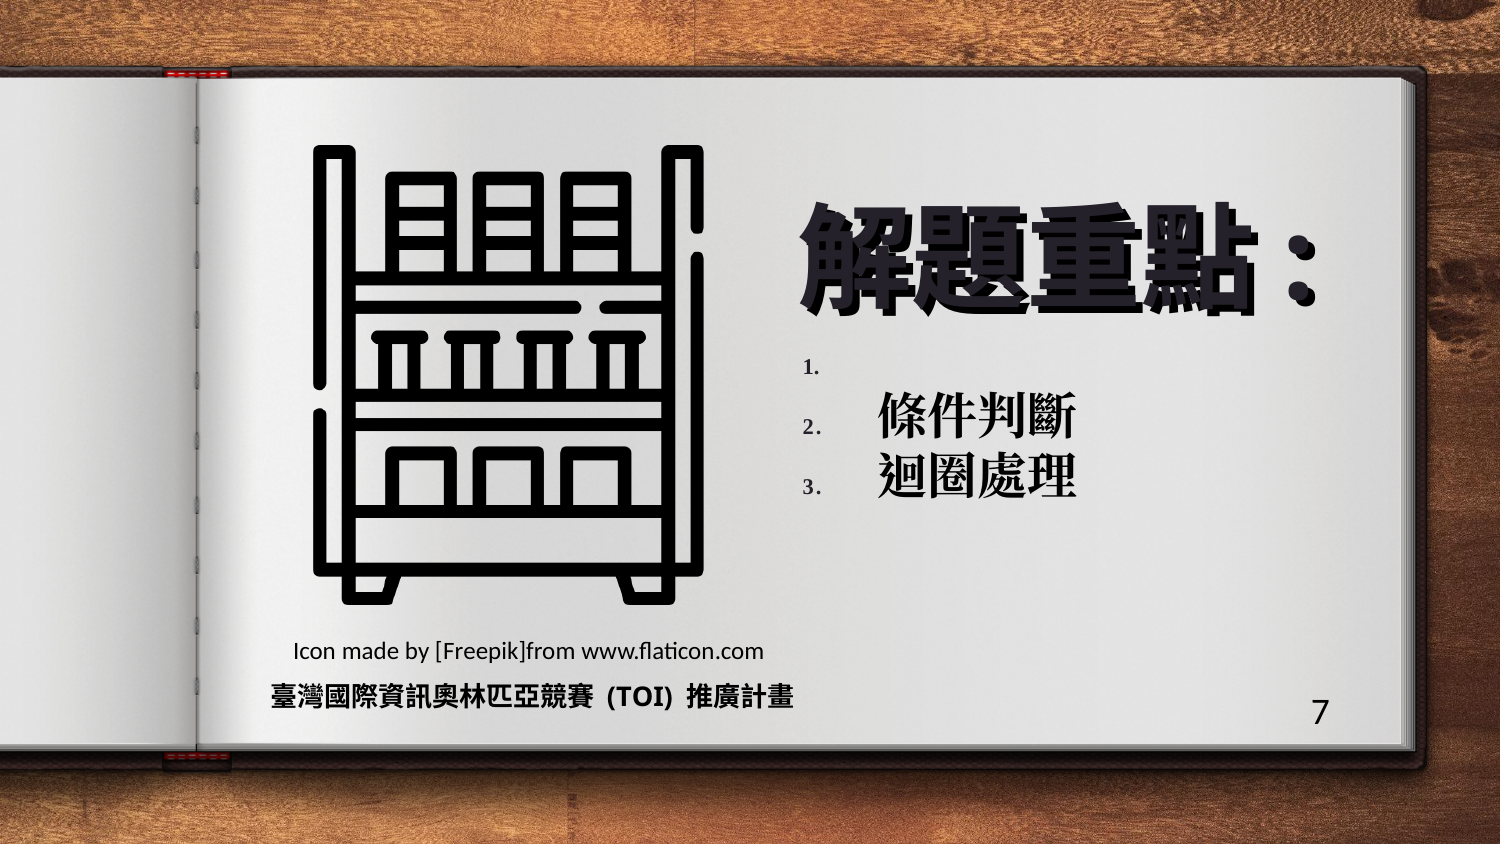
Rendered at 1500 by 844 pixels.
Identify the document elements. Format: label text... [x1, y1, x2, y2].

title 解題重點: [782, 146, 1313, 338]
text_box [1295, 672, 1386, 737]
text_box Icon made by [Freepik]from www.flaticon.com [278, 627, 867, 672]
subtitle 條件判斷 迴圈處理 [787, 309, 1341, 584]
picture [278, 145, 738, 606]
